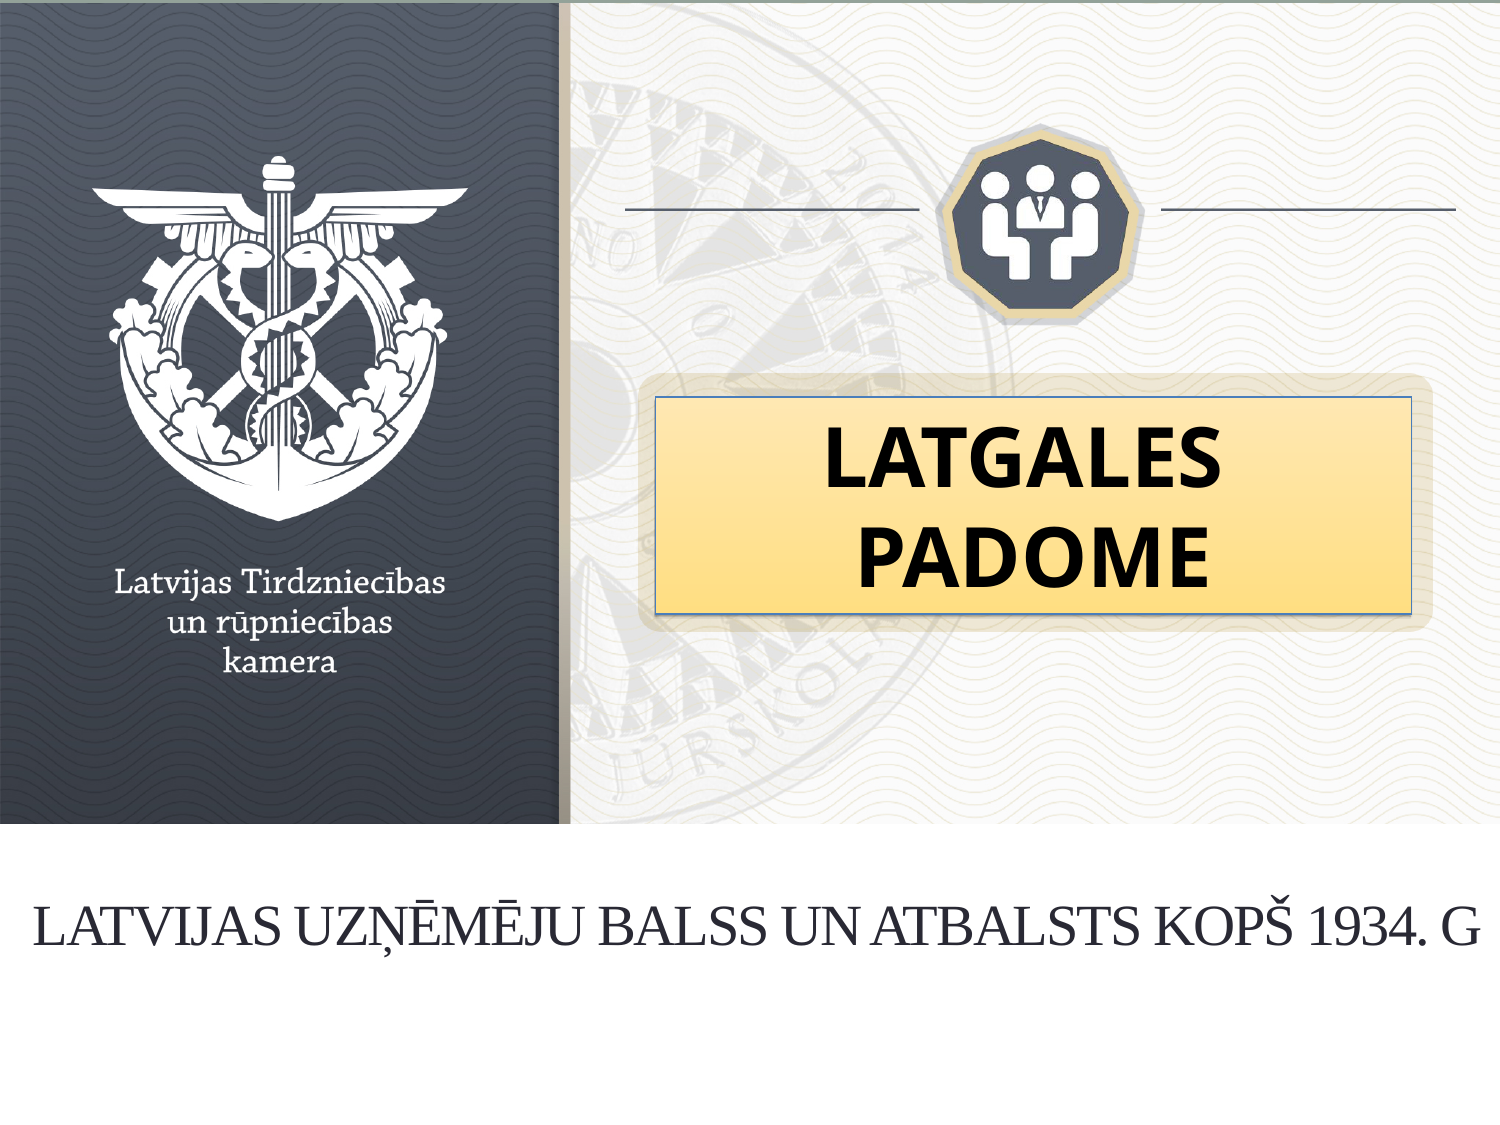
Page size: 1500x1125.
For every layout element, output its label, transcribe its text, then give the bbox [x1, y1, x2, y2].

picture [0, 3, 1500, 824]
text_box LATGALES PADOME [655, 397, 1412, 615]
title Latvijas Uzņēmēju Balss un atbalsts kopš 1934. g [16, 869, 1499, 965]
